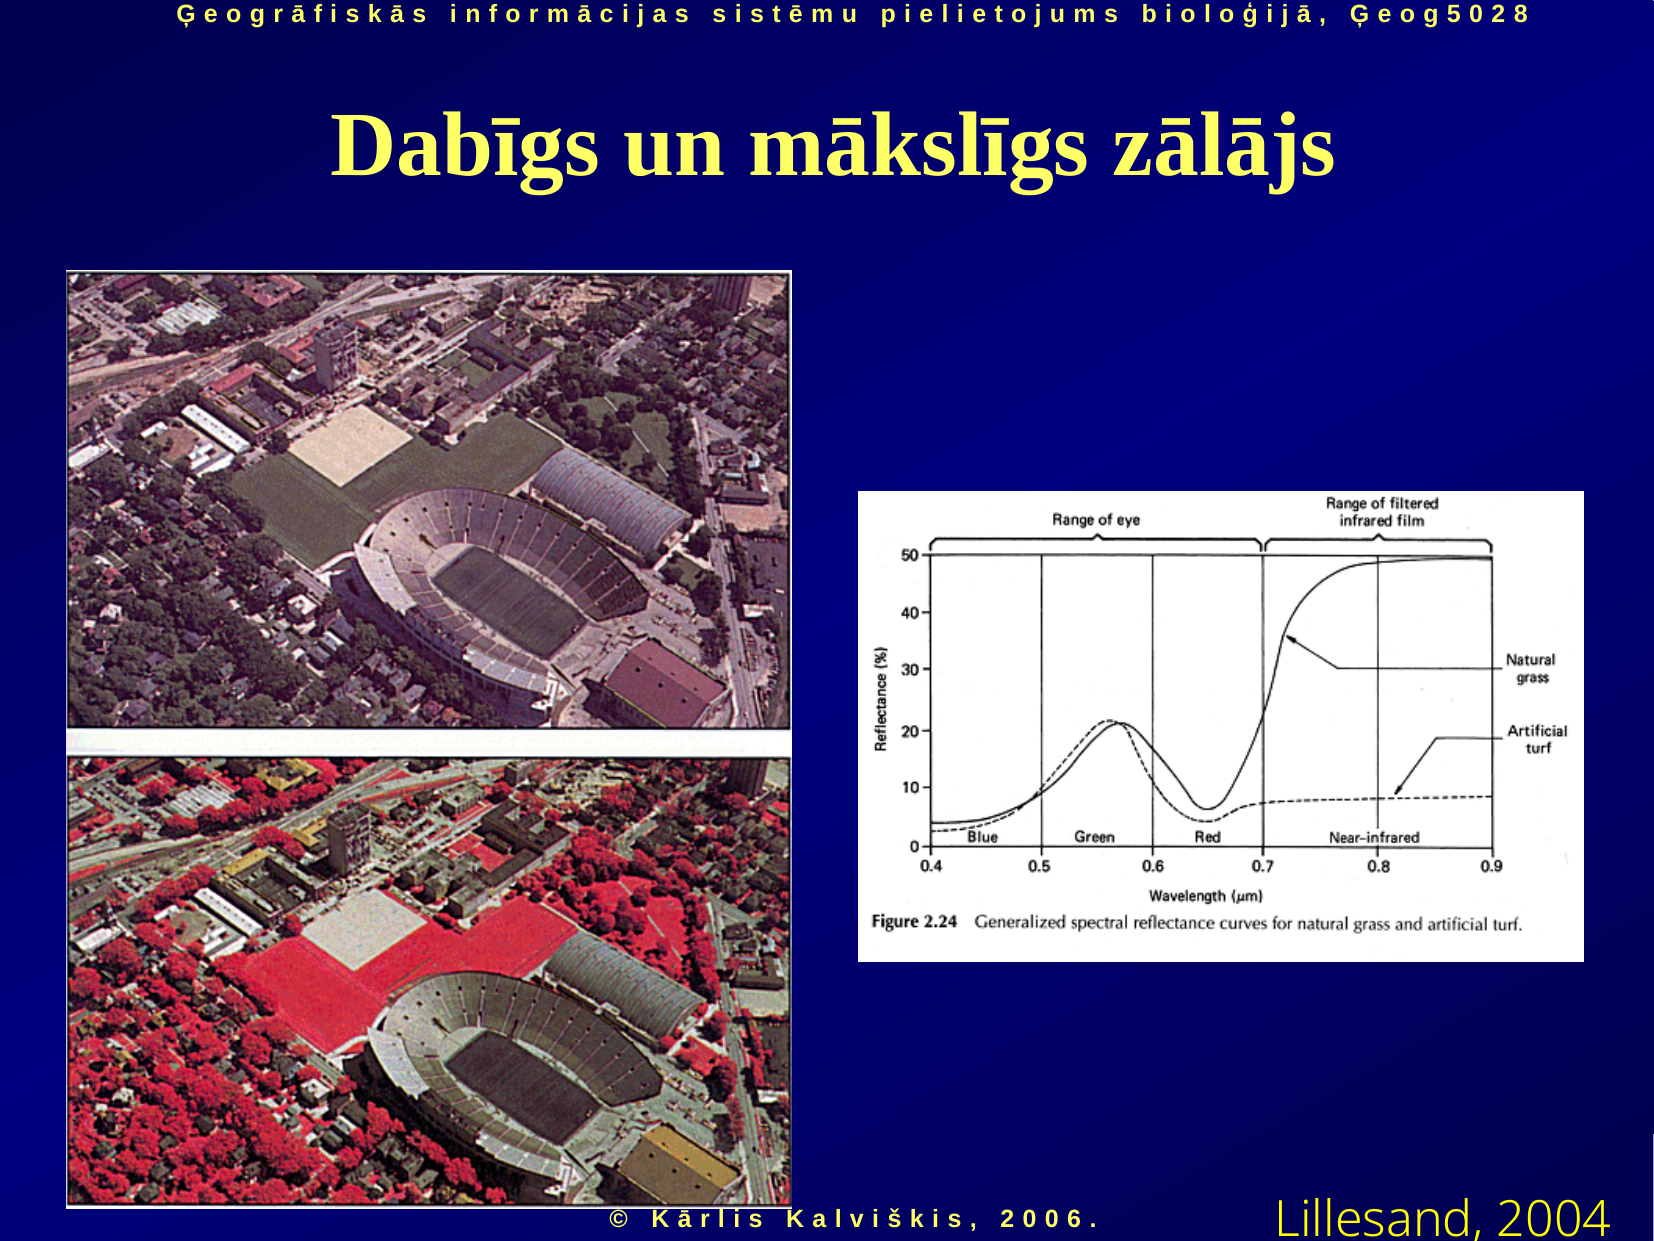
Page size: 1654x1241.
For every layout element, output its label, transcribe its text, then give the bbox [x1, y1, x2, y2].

title Dabīgs un mākslīgs zālājs [128, 41, 1541, 249]
text_box Lillesand, 2004 [1225, 1182, 1654, 1241]
picture [858, 491, 1584, 962]
picture [66, 270, 792, 1209]
